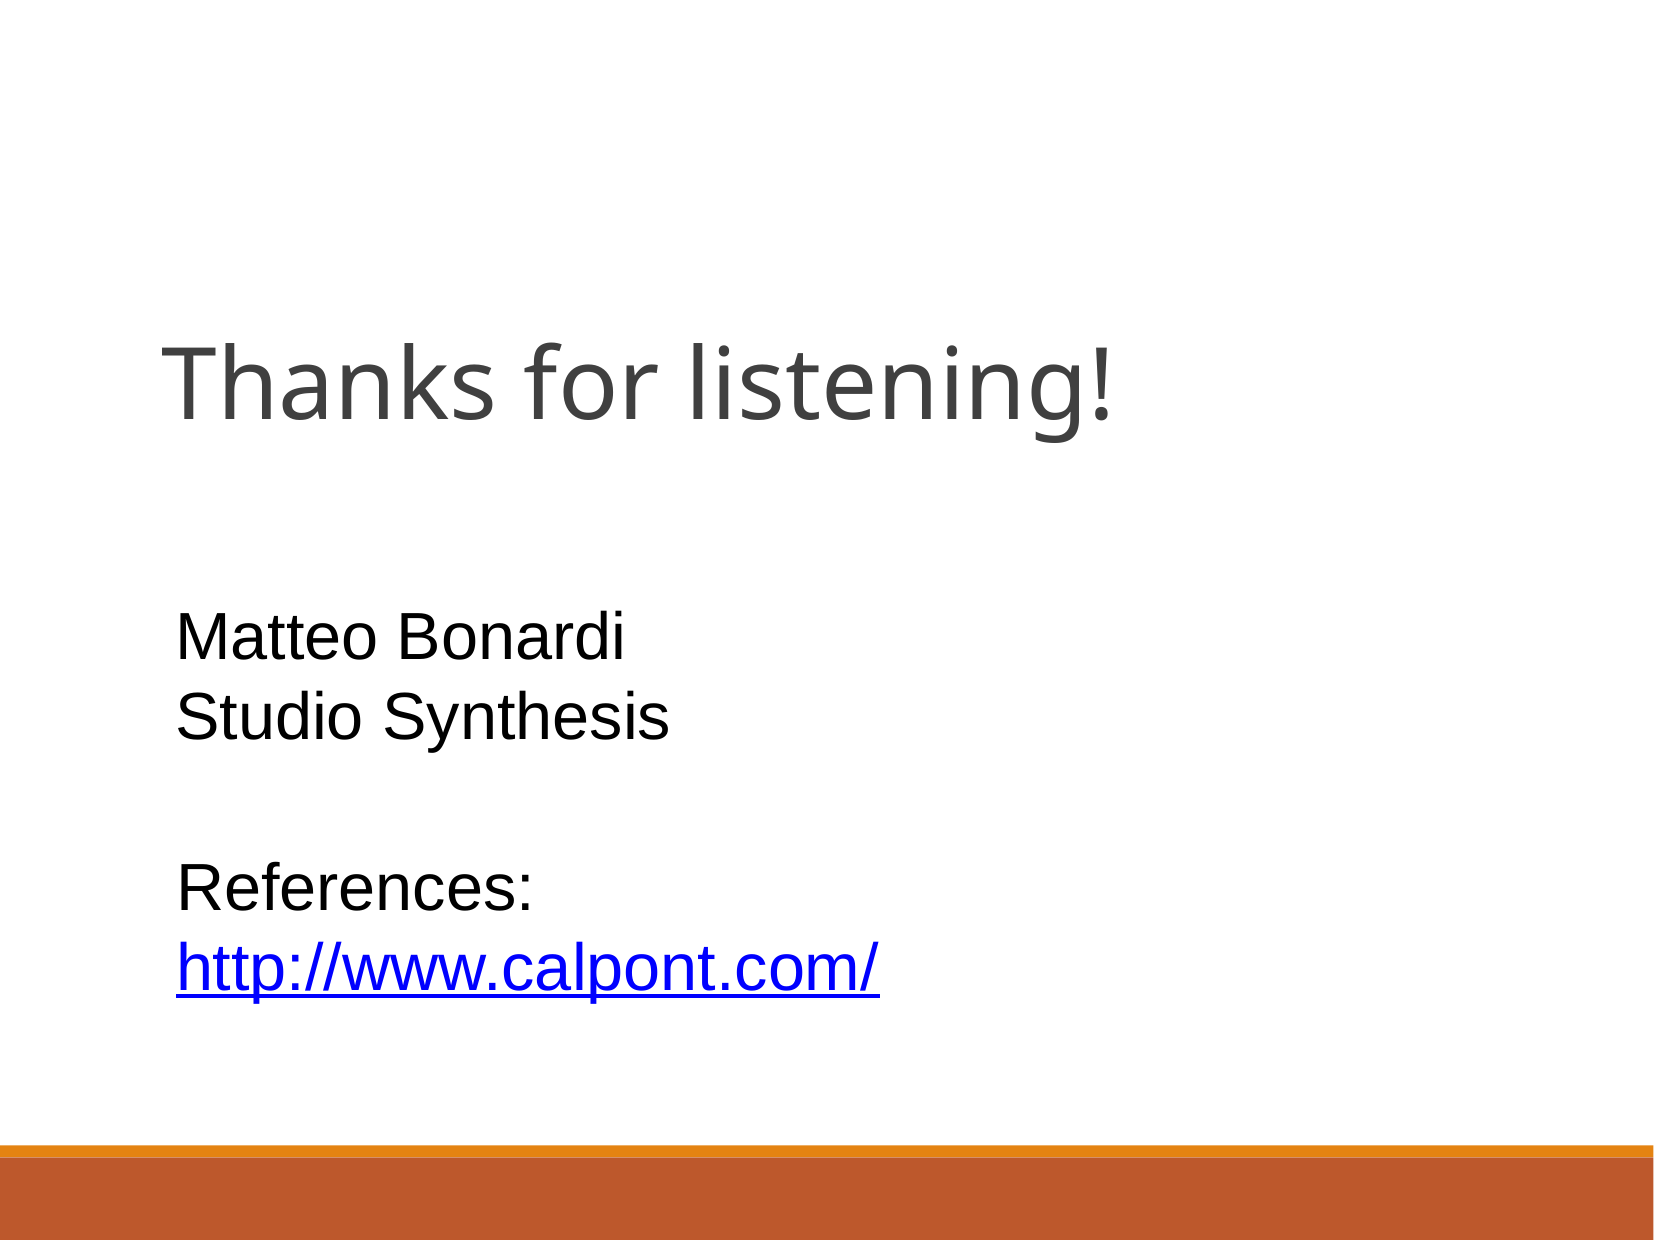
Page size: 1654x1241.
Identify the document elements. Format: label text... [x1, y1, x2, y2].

text_box References: http://www.calpont.com/ [161, 836, 948, 1113]
text_box Thanks for listening! [146, 312, 1387, 457]
text_box Matteo Bonardi Studio Synthesis [160, 585, 948, 795]
text_box [107, 182, 1573, 443]
